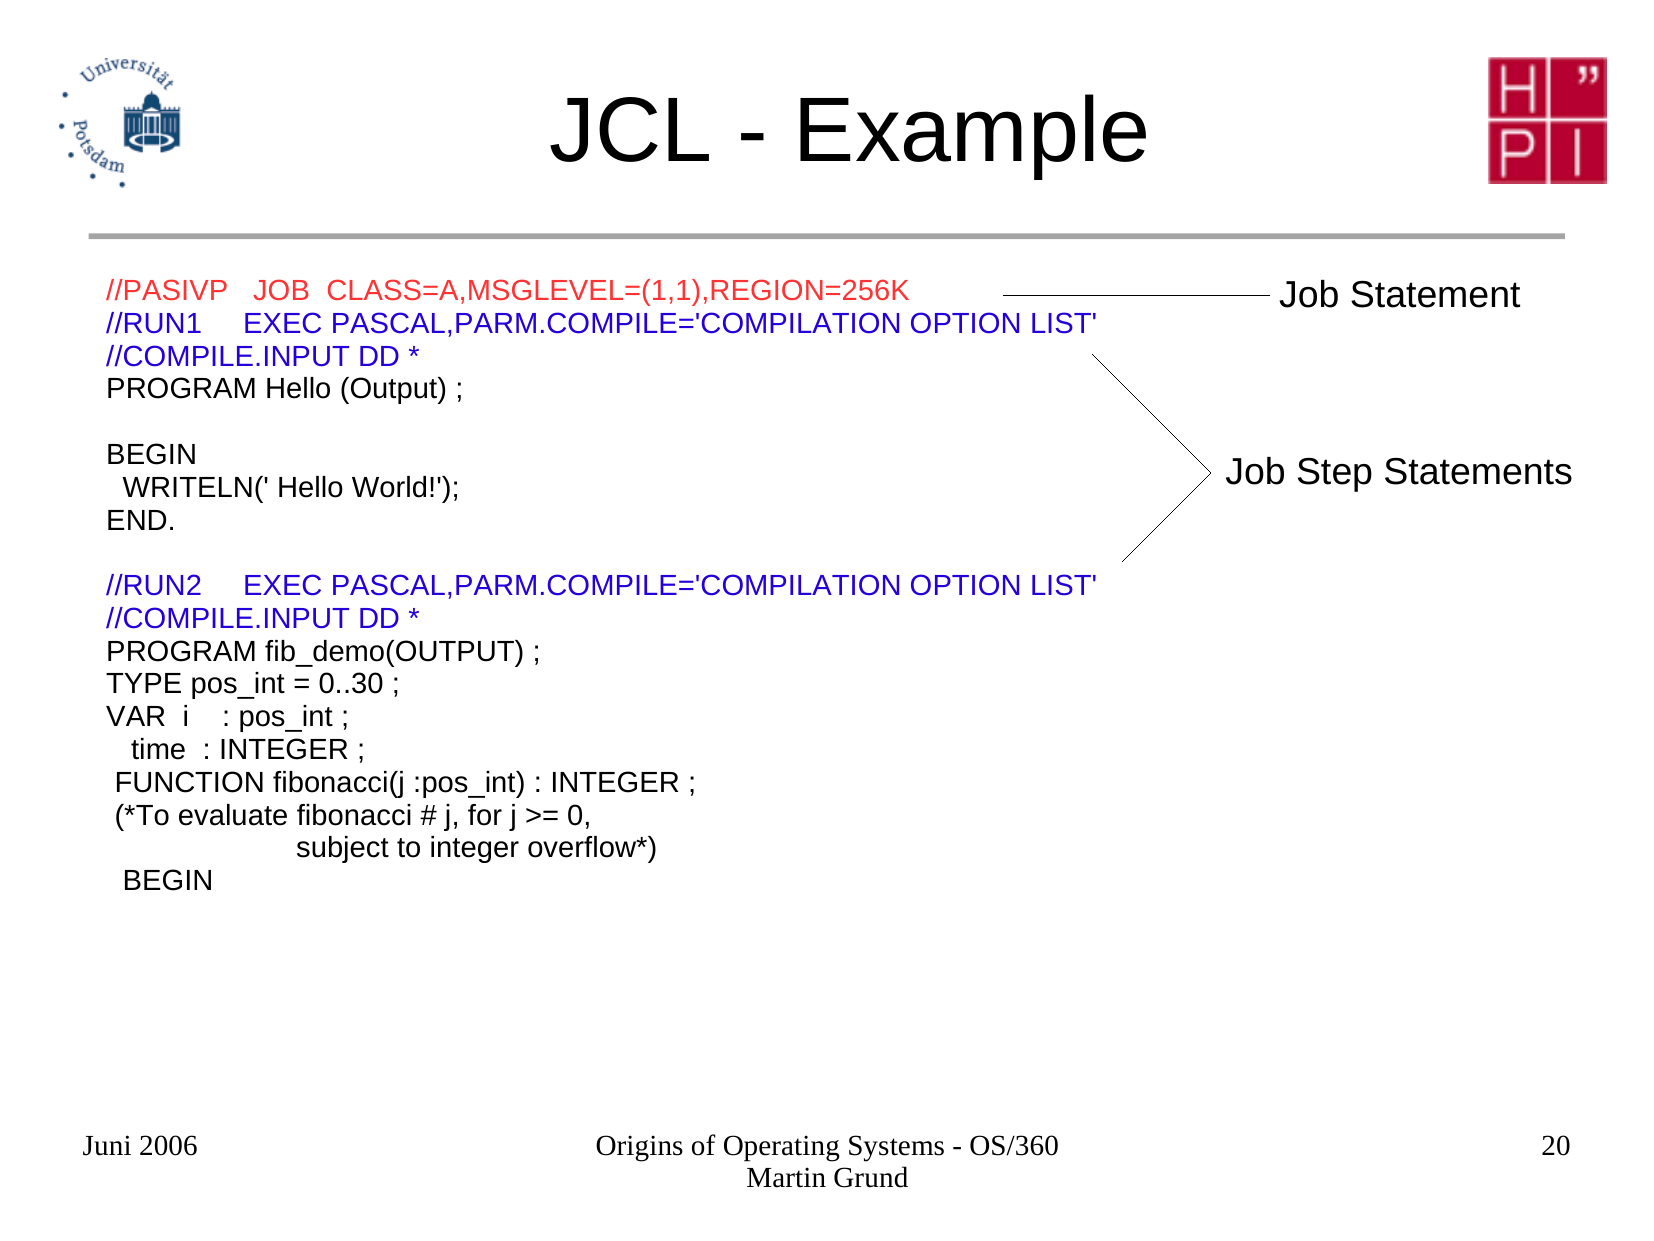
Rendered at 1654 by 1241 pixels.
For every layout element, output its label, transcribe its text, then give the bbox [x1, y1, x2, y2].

title JCL - Example [230, 25, 1471, 233]
picture [59, 58, 181, 188]
picture [1488, 57, 1607, 184]
text_box Job Step Statements [1210, 442, 1589, 500]
list //PASIVP JOB CLASS=A,MSGLEVEL=(1,1),REGION=256K //RUN1 EXEC PASCAL,PARM.COMPILE='COMPILATION OPTION LIST' //COMPILE.INPUT DD * PROGRAM Hello (Output) ; BEGIN WRITELN(' Hello World!'); END. //RUN2 EXEC PASCAL,PARM.COMPILE='COMPILATION OPTION LIST' //COMPILE.INPUT DD * PROGRAM fib_demo(OUTPUT) ; TYPE pos_int = 0..30 ; VAR i : pos_int ; time : INTEGER ; FUNCTION fibonacci(j :pos_int) : INTEGER ; (*To evaluate fibonacci # j, for j >= 0, subject to integer overflow*) BEGIN [88, 274, 1577, 1093]
text_box Job Statement [1264, 265, 1536, 323]
